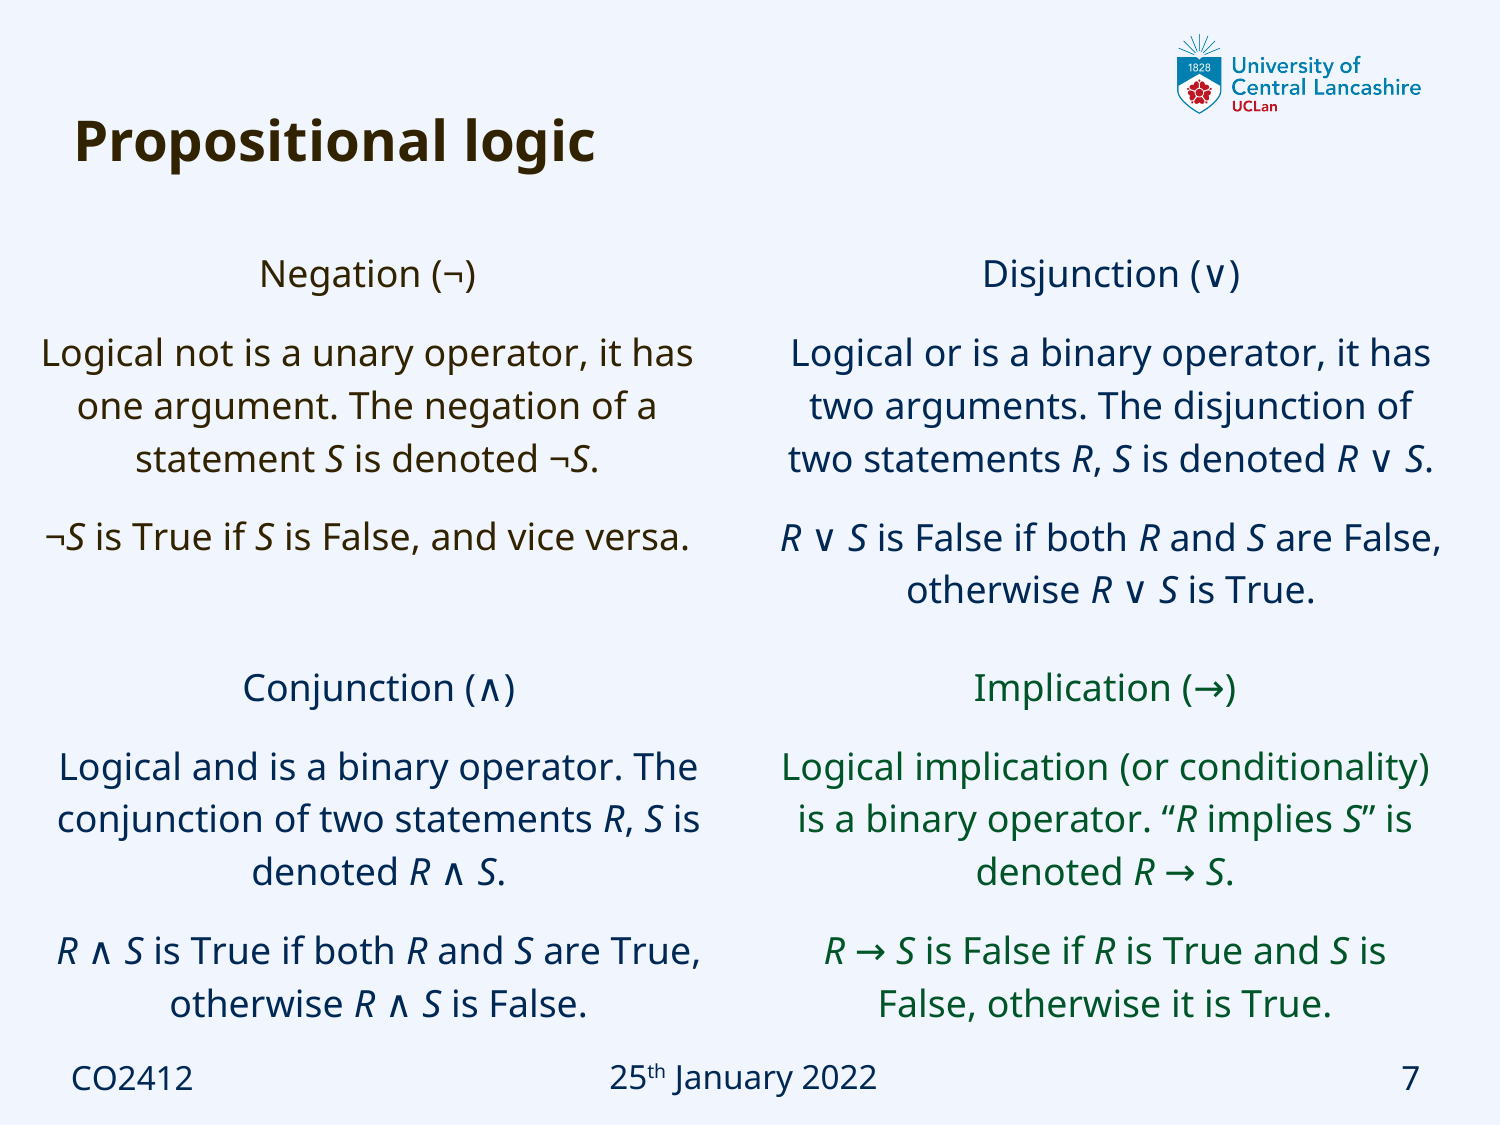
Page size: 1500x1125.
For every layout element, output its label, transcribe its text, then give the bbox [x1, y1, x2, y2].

picture [1177, 34, 1421, 54]
text_box Conjunction (∧) Logical and is a binary operator. The conjunction of two statements R, S is denoted R ∧ S. R ∧ S is True if both R and S are True, otherwise R ∧ S is False. [27, 648, 730, 1032]
text_box Negation (¬) Logical not is a unary operator, it has one argument. The negation of a statement S is denoted ¬S. ¬S is True if S is False, and vice versa. [16, 235, 719, 566]
title Propositional logic [58, 54, 1500, 224]
text_box Disjunction (∨) Logical or is a binary operator, it has two arguments. The disjunction of two statements R, S is denoted R ∨ S. R ∨ S is False if both R and S are False, otherwise R ∨ S is True. [760, 235, 1462, 619]
text_box Implication (→) Logical implication (or conditionality) is a binary operator. “R implies S” is denoted R → S. R → S is False if R is True and S is False, otherwise it is True. [754, 648, 1457, 1033]
